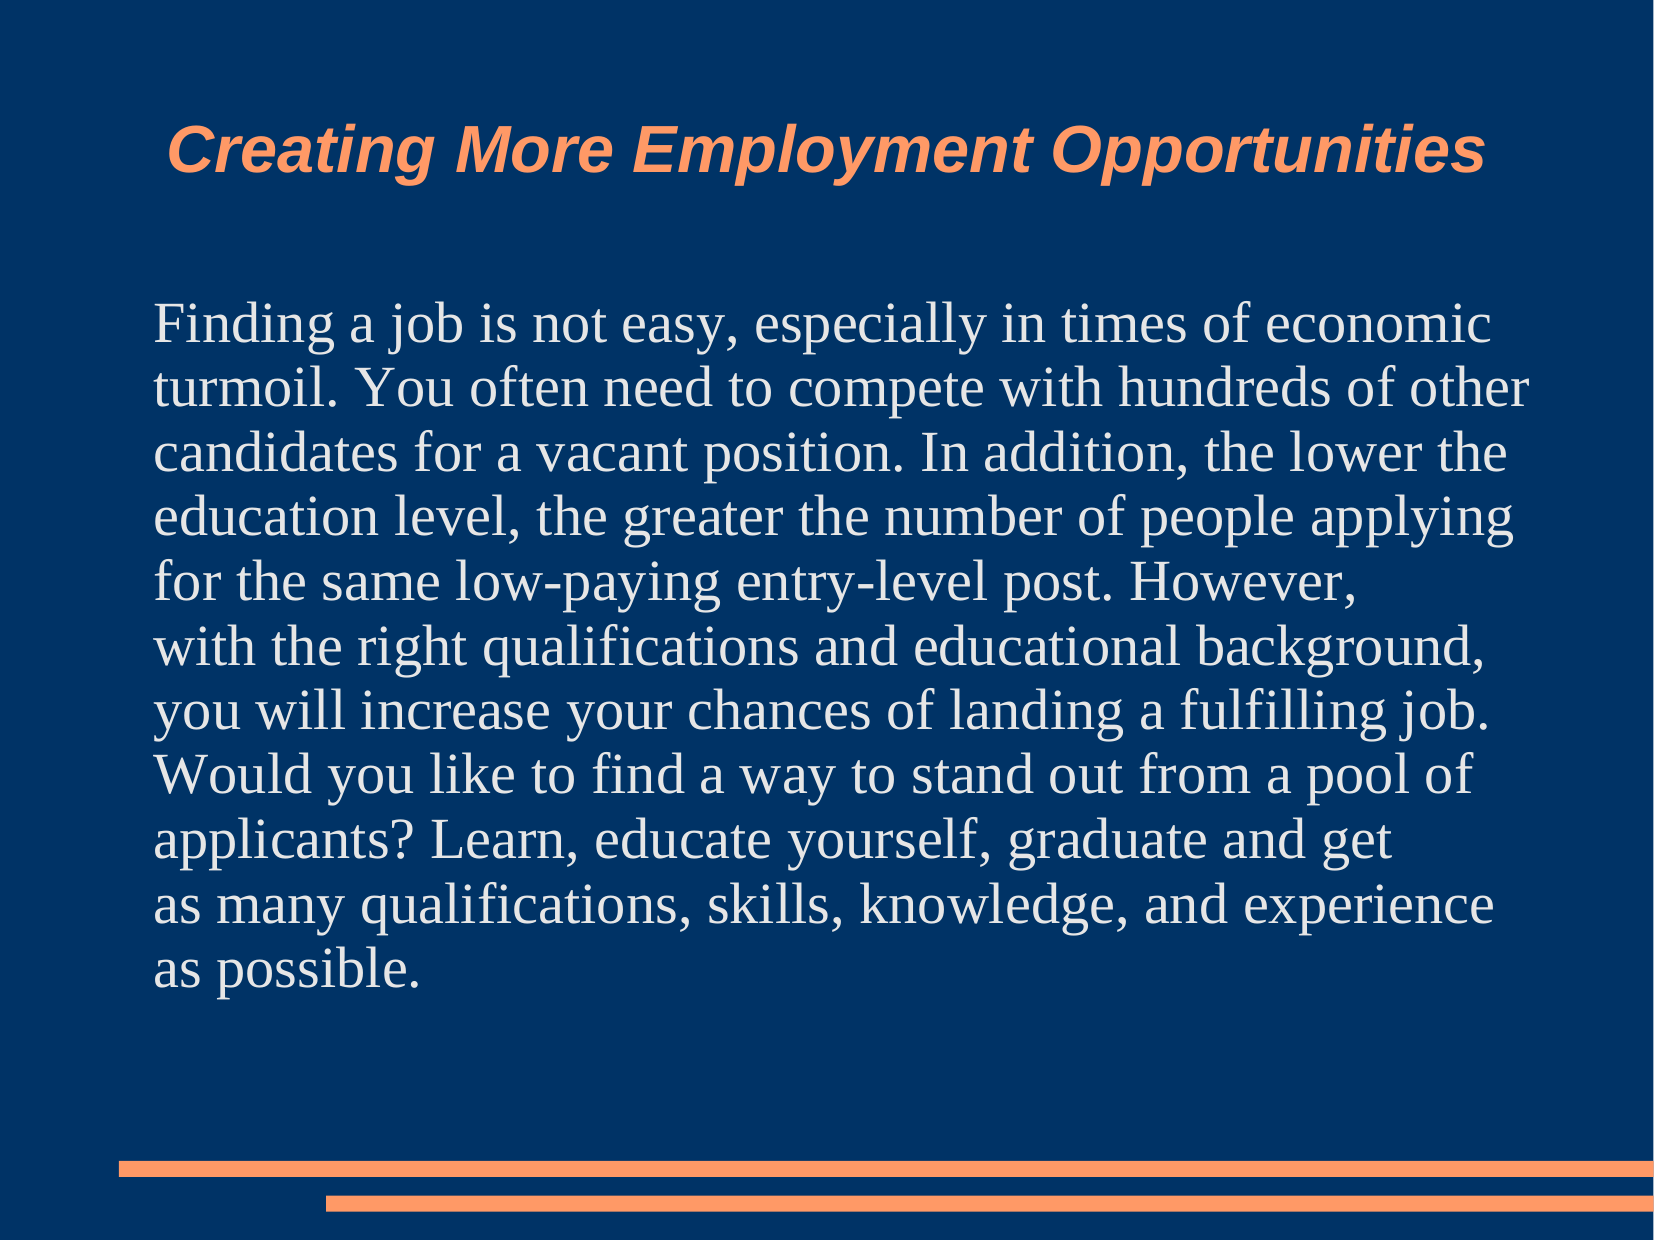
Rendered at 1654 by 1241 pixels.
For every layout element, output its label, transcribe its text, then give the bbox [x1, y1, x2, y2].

list Finding a job is not easy, especially in times of economic turmoil. You often need to compete with hundreds of other candidates for a vacant position. In addition, the lower the education level, the greater the number of people applying for the same low-paying entry-level post. However, with the right qualifications and educational background, you will increase your chances of landing a fulfilling job. Would you like to find a way to stand out from a pool of applicants? Learn, educate yourself, graduate and get as many qualifications, skills, knowledge, and experience as possible. [82, 290, 1571, 1109]
title Creating More Employment Opportunities [121, 46, 1534, 254]
